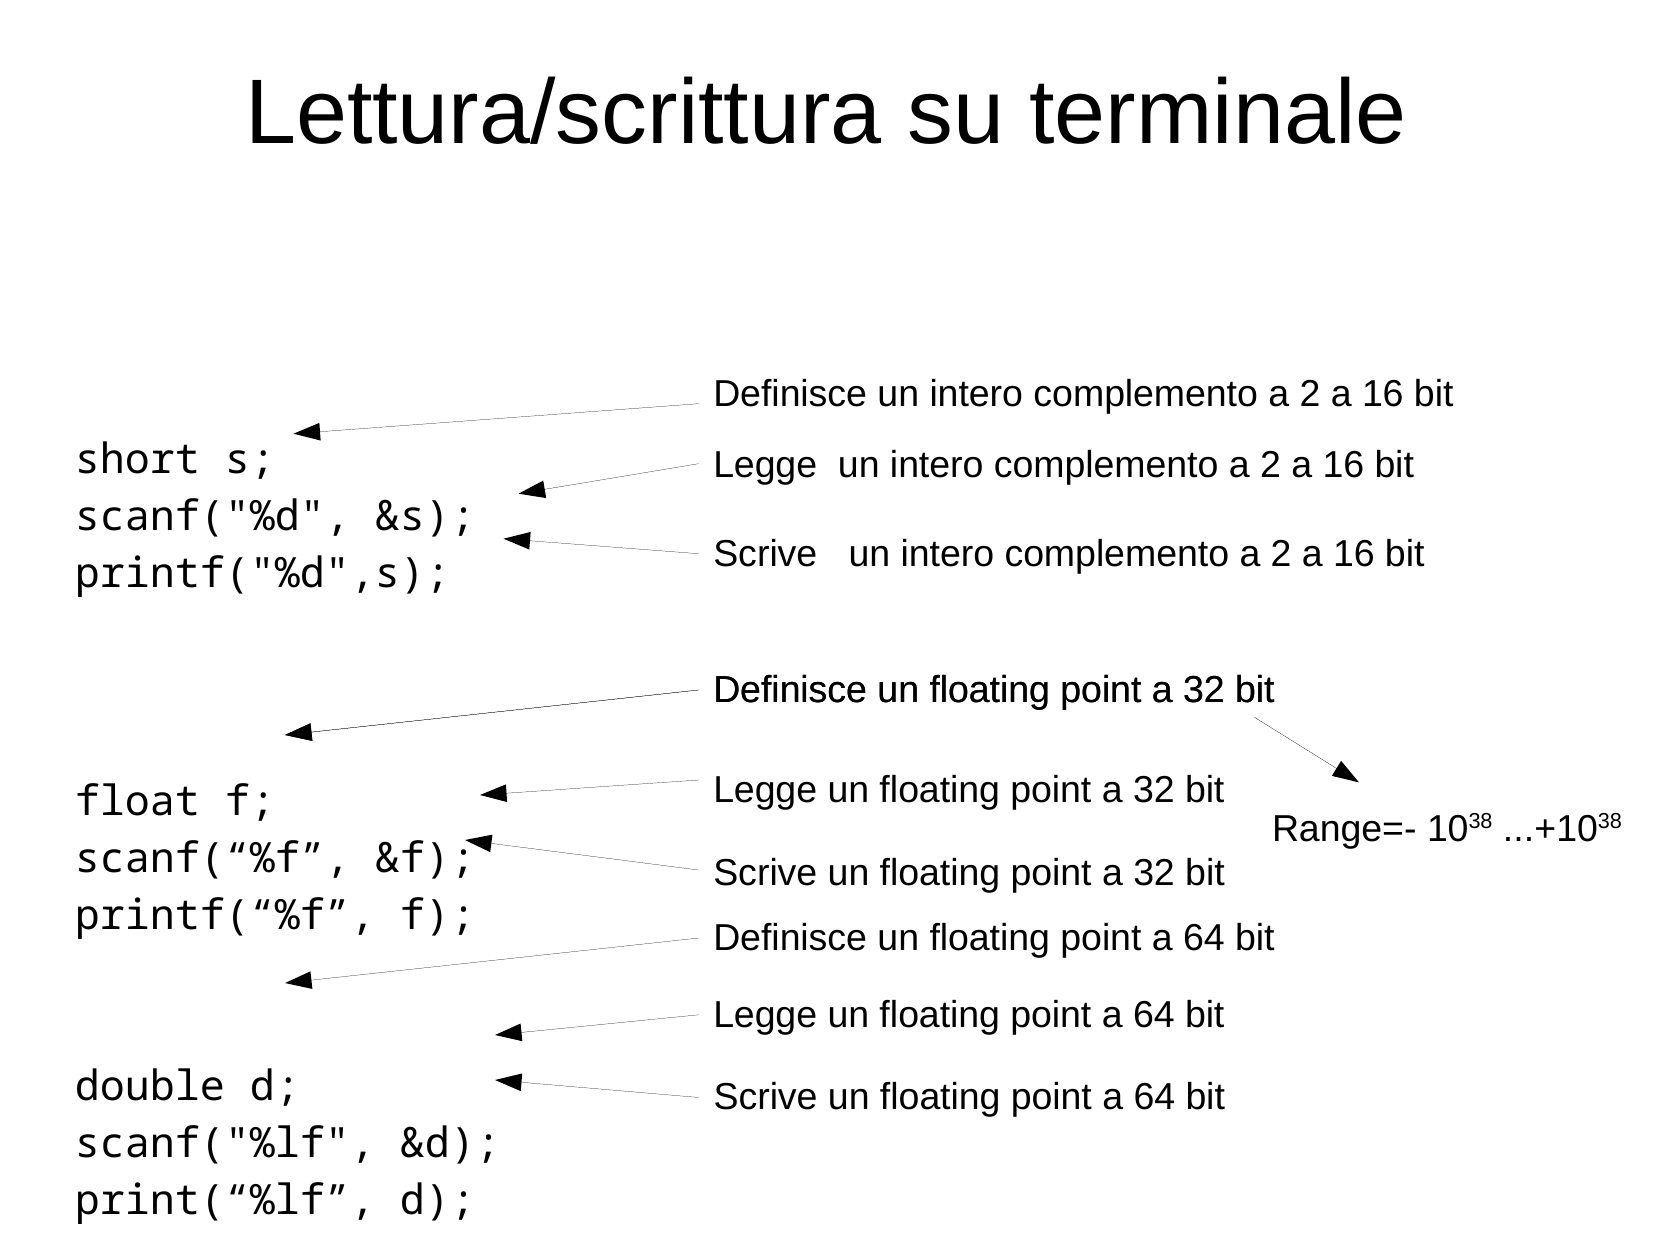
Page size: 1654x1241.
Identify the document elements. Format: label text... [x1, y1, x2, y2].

text_box Definisce un floating point a 64 bit [698, 908, 1290, 966]
title Lettura/scrittura su terminale [82, 8, 1571, 216]
text_box Legge un floating point a 32 bit [698, 761, 1240, 819]
text_box short s; scanf("%d", &s); printf("%d",s); float f; scanf(“%f”, &f); printf(“%f”, f); double d; scanf("%lf", &d); print(“%lf”, d); [60, 364, 1561, 1205]
text_box Definisce un floating point a 32 bit [698, 660, 1290, 718]
text_box Definisce un intero complemento a 2 a 16 bit [698, 365, 1469, 423]
text_box Range=- 1038 ...+1038 [1257, 800, 1654, 859]
text_box Legge un floating point a 64 bit [698, 985, 1240, 1043]
text_box Legge un intero complemento a 2 a 16 bit [698, 436, 1430, 494]
text_box Scrive un floating point a 64 bit [698, 1068, 1241, 1126]
text_box Scrive un intero complemento a 2 a 16 bit [698, 525, 1441, 582]
text_box Scrive un floating point a 32 bit [698, 843, 1241, 901]
